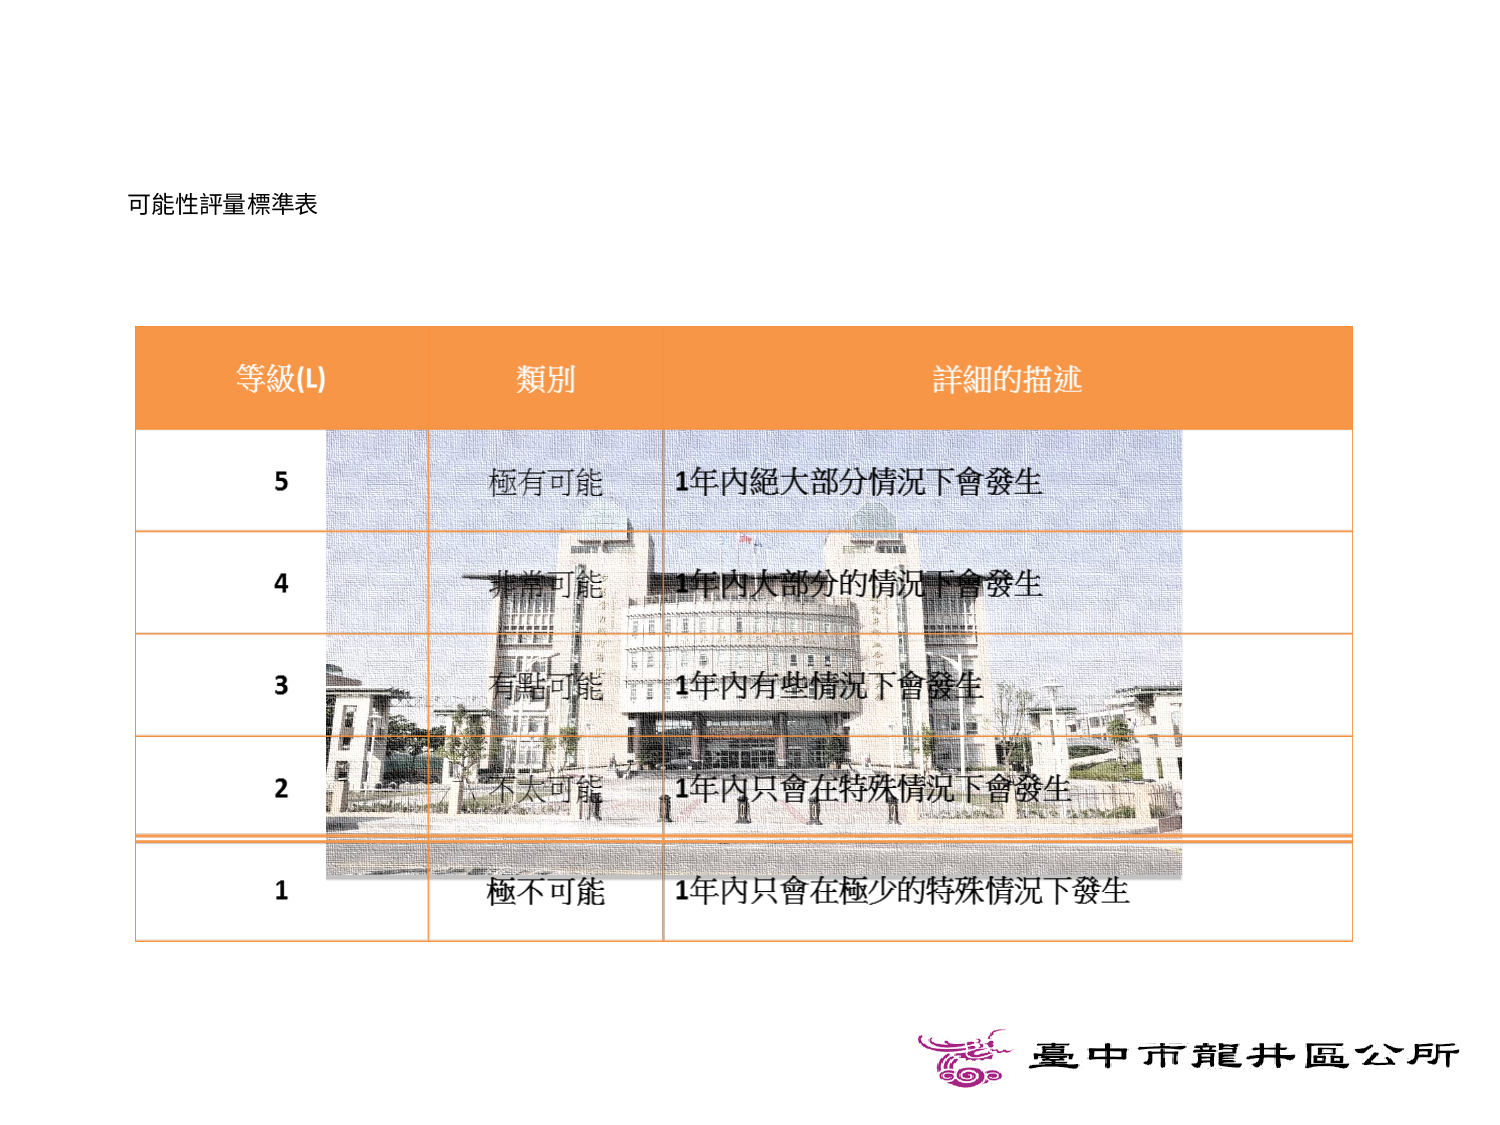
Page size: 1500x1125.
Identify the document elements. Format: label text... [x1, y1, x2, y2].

picture [135, 326, 1353, 942]
title 可能性評量標準表 [112, 149, 823, 257]
